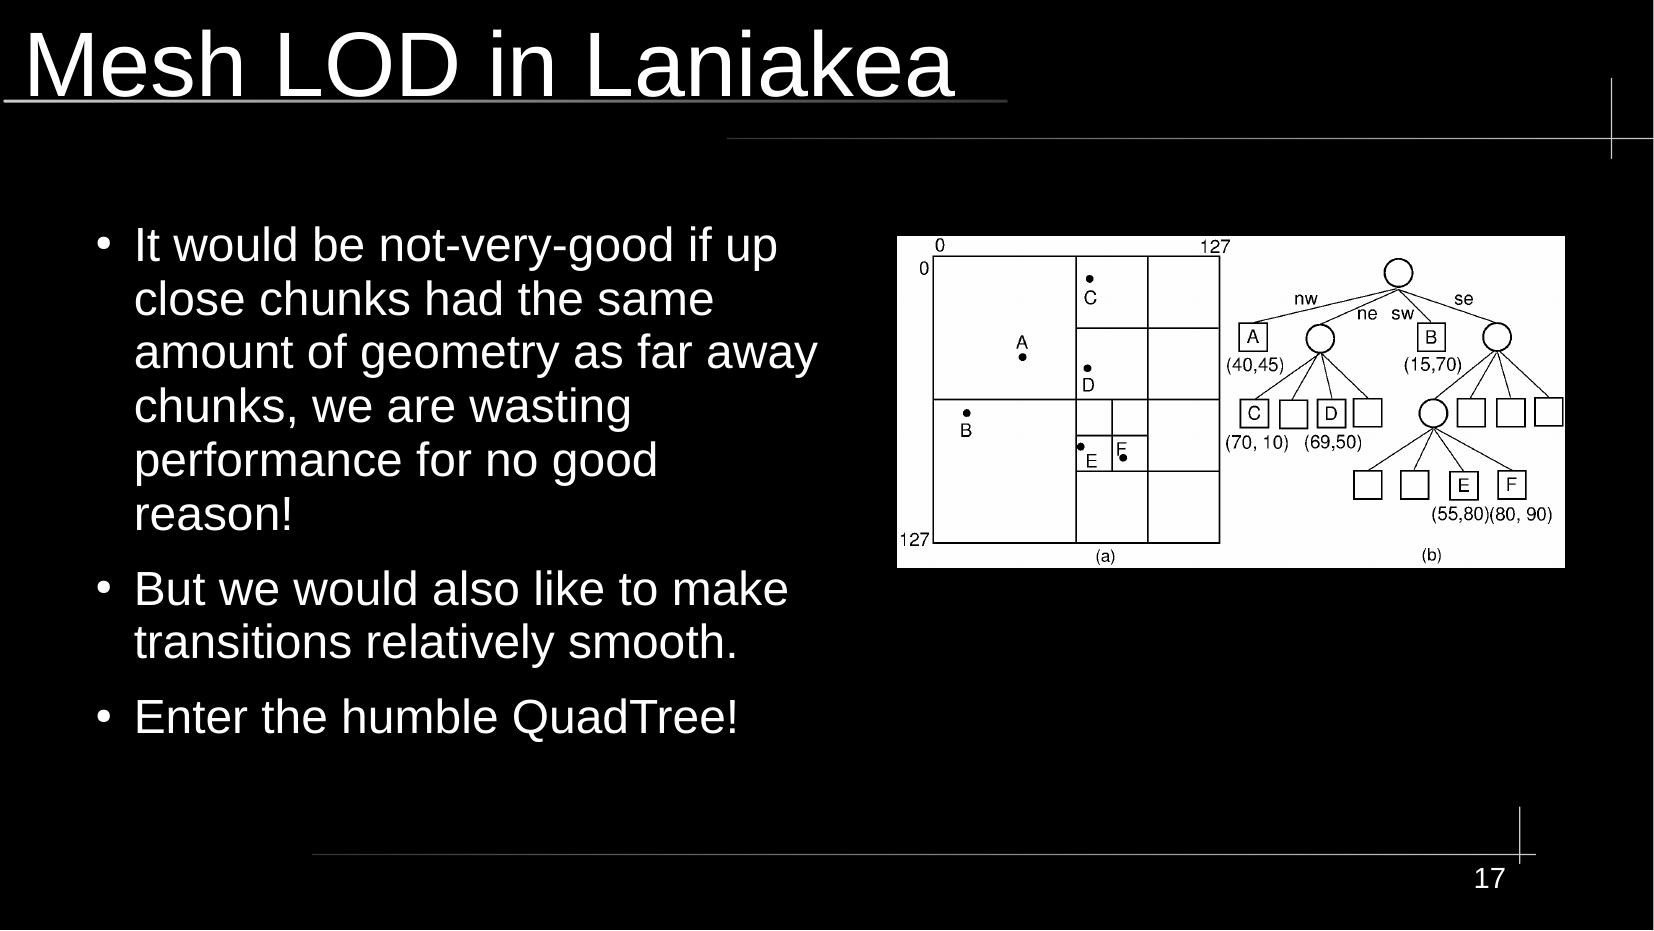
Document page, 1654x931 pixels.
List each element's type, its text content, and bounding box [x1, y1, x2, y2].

list It would be not-very-good if up close chunks had the same amount of geometry as far away chunks, we are wasting performance for no good reason! But we would also like to make transitions relatively smooth. Enter the humble QuadTree! [82, 217, 827, 758]
picture [897, 236, 1565, 568]
title Mesh LOD in Laniakea [23, 11, 1589, 119]
